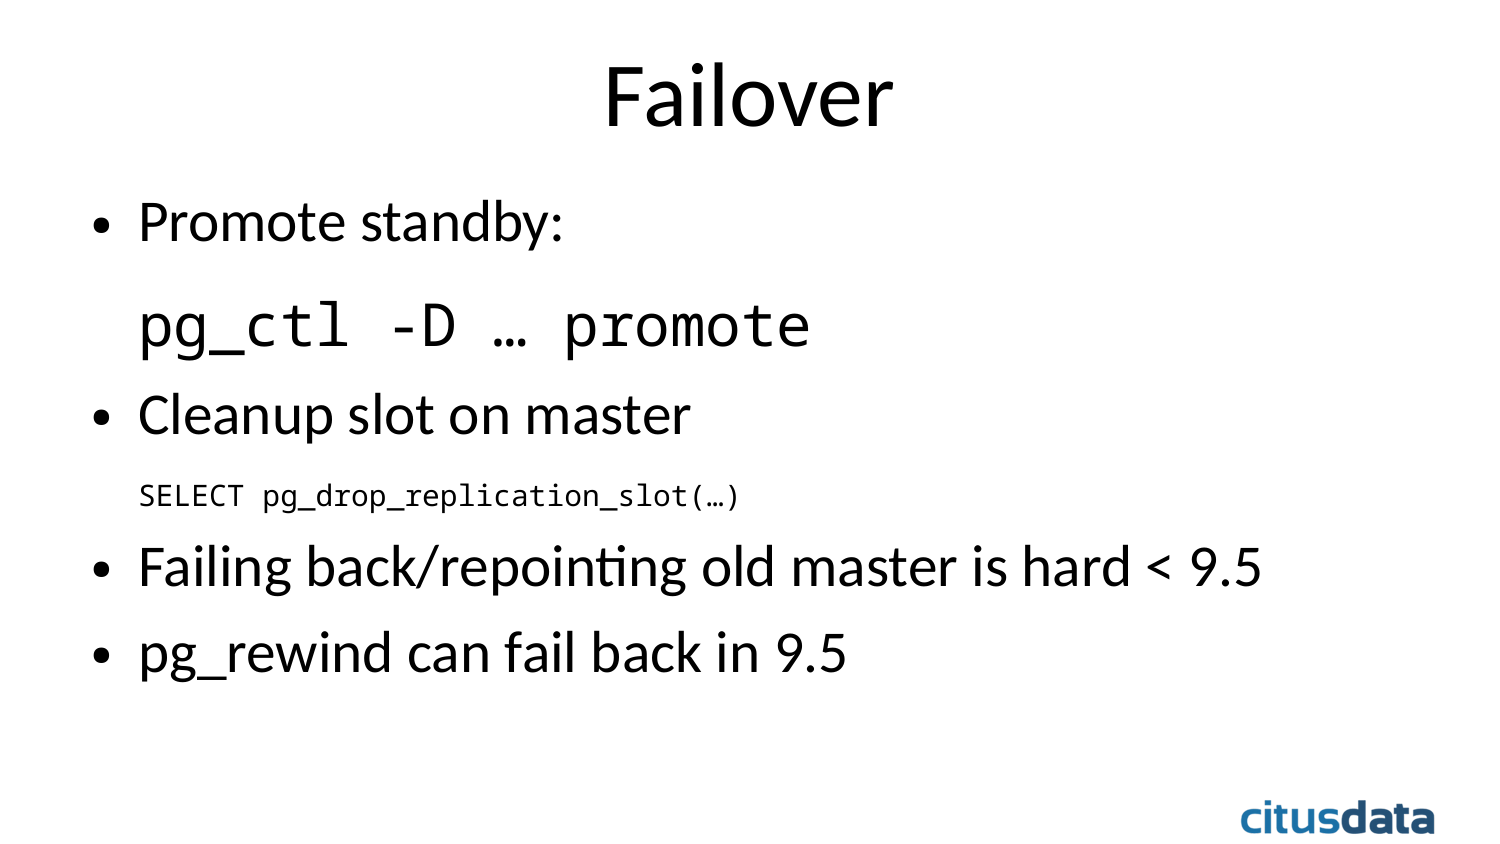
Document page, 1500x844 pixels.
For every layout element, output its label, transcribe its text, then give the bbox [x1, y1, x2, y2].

list Promote standby: pg_ctl -D … promote Cleanup slot on master SELECT pg_drop_replication_slot(…) Failing back/repointing old master is hard < 9.5 pg_rewind can fail back in 9.5 [75, 197, 1425, 687]
picture [1237, 795, 1439, 837]
title Failover [75, 33, 1425, 175]
